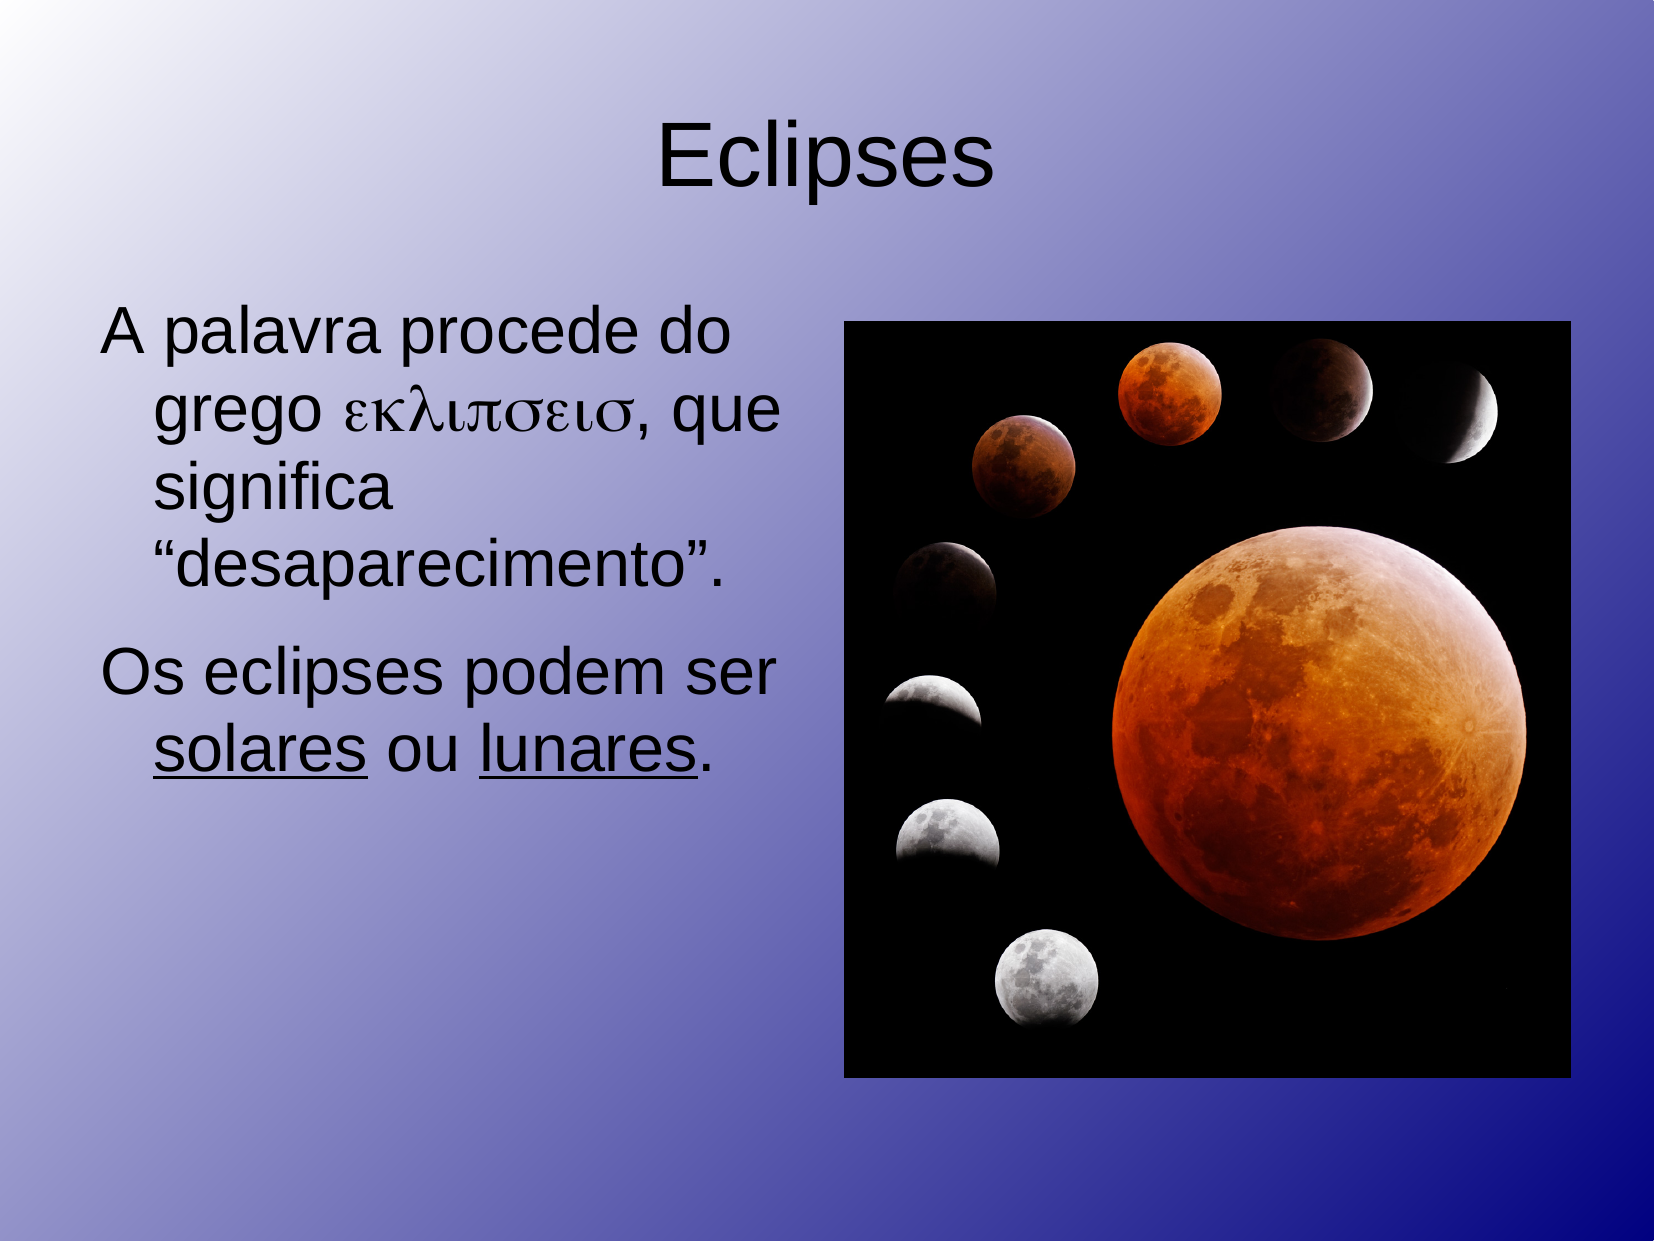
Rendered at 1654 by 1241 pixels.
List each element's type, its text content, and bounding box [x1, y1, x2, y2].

picture [844, 321, 1571, 1078]
list A palavra procede do grego , que significa “desaparecimento”. Os eclipses podem ser solares ou lunares. [82, 290, 809, 1109]
title Eclipses [82, 49, 1571, 257]
